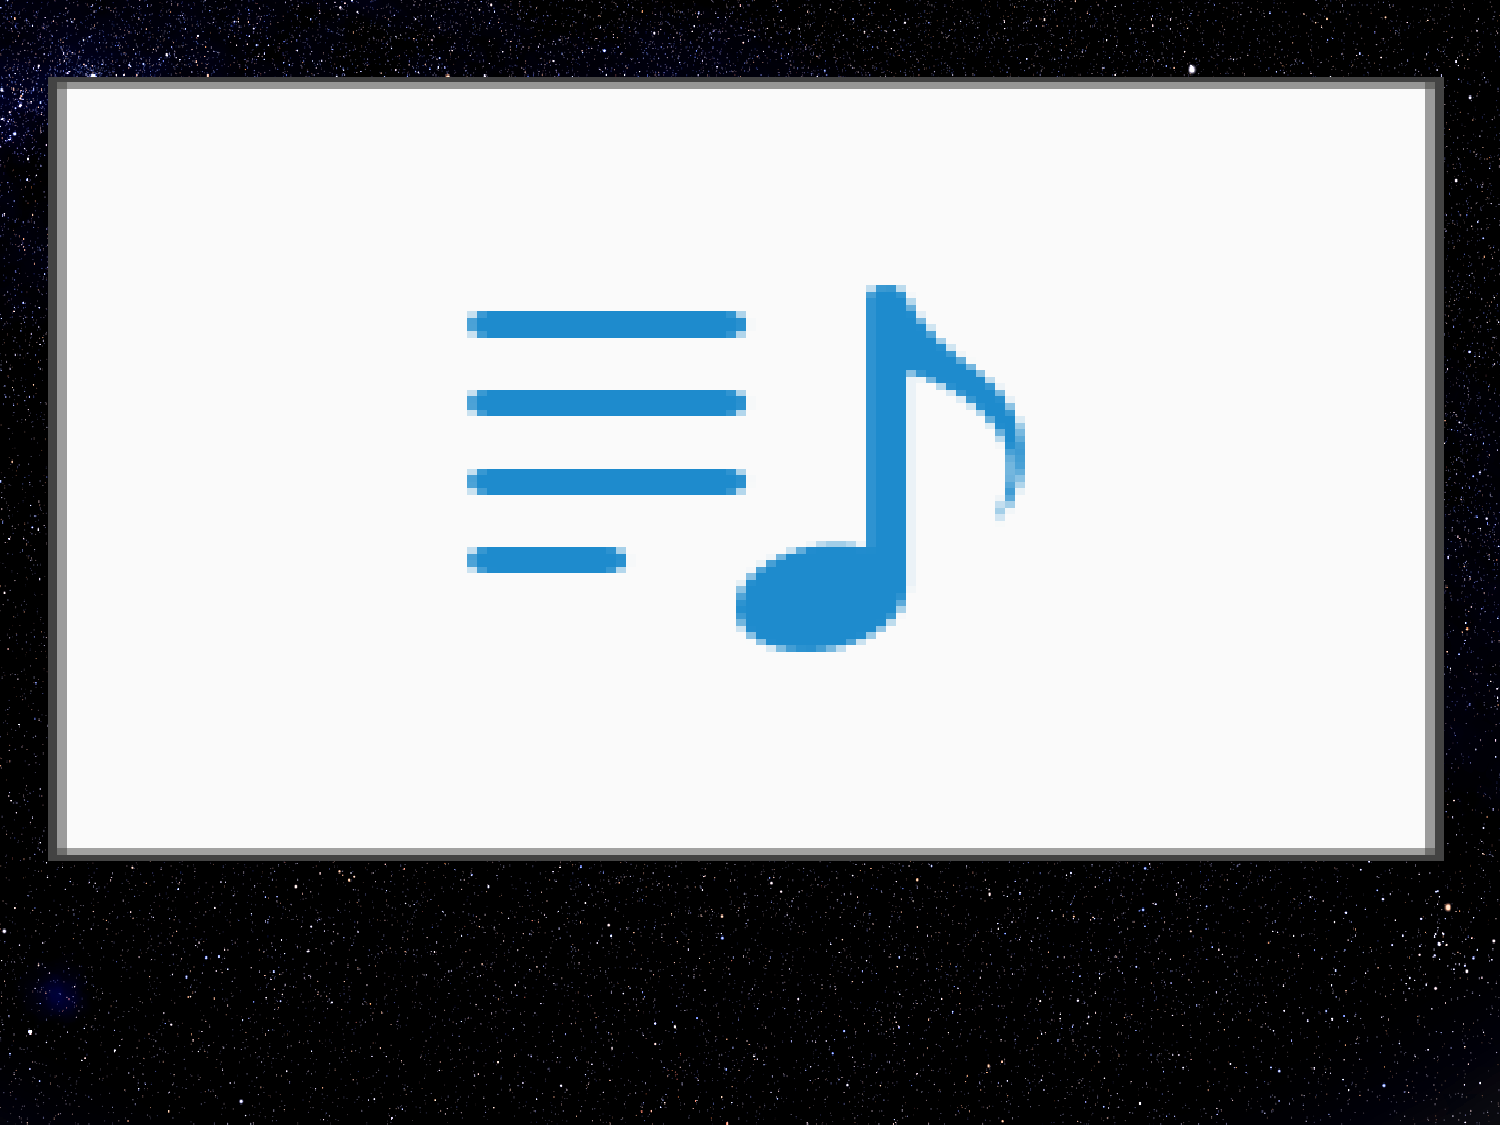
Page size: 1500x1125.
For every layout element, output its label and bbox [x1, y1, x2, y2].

text_box [47, 76, 1445, 863]
picture [0, 0, 1500, 1125]
